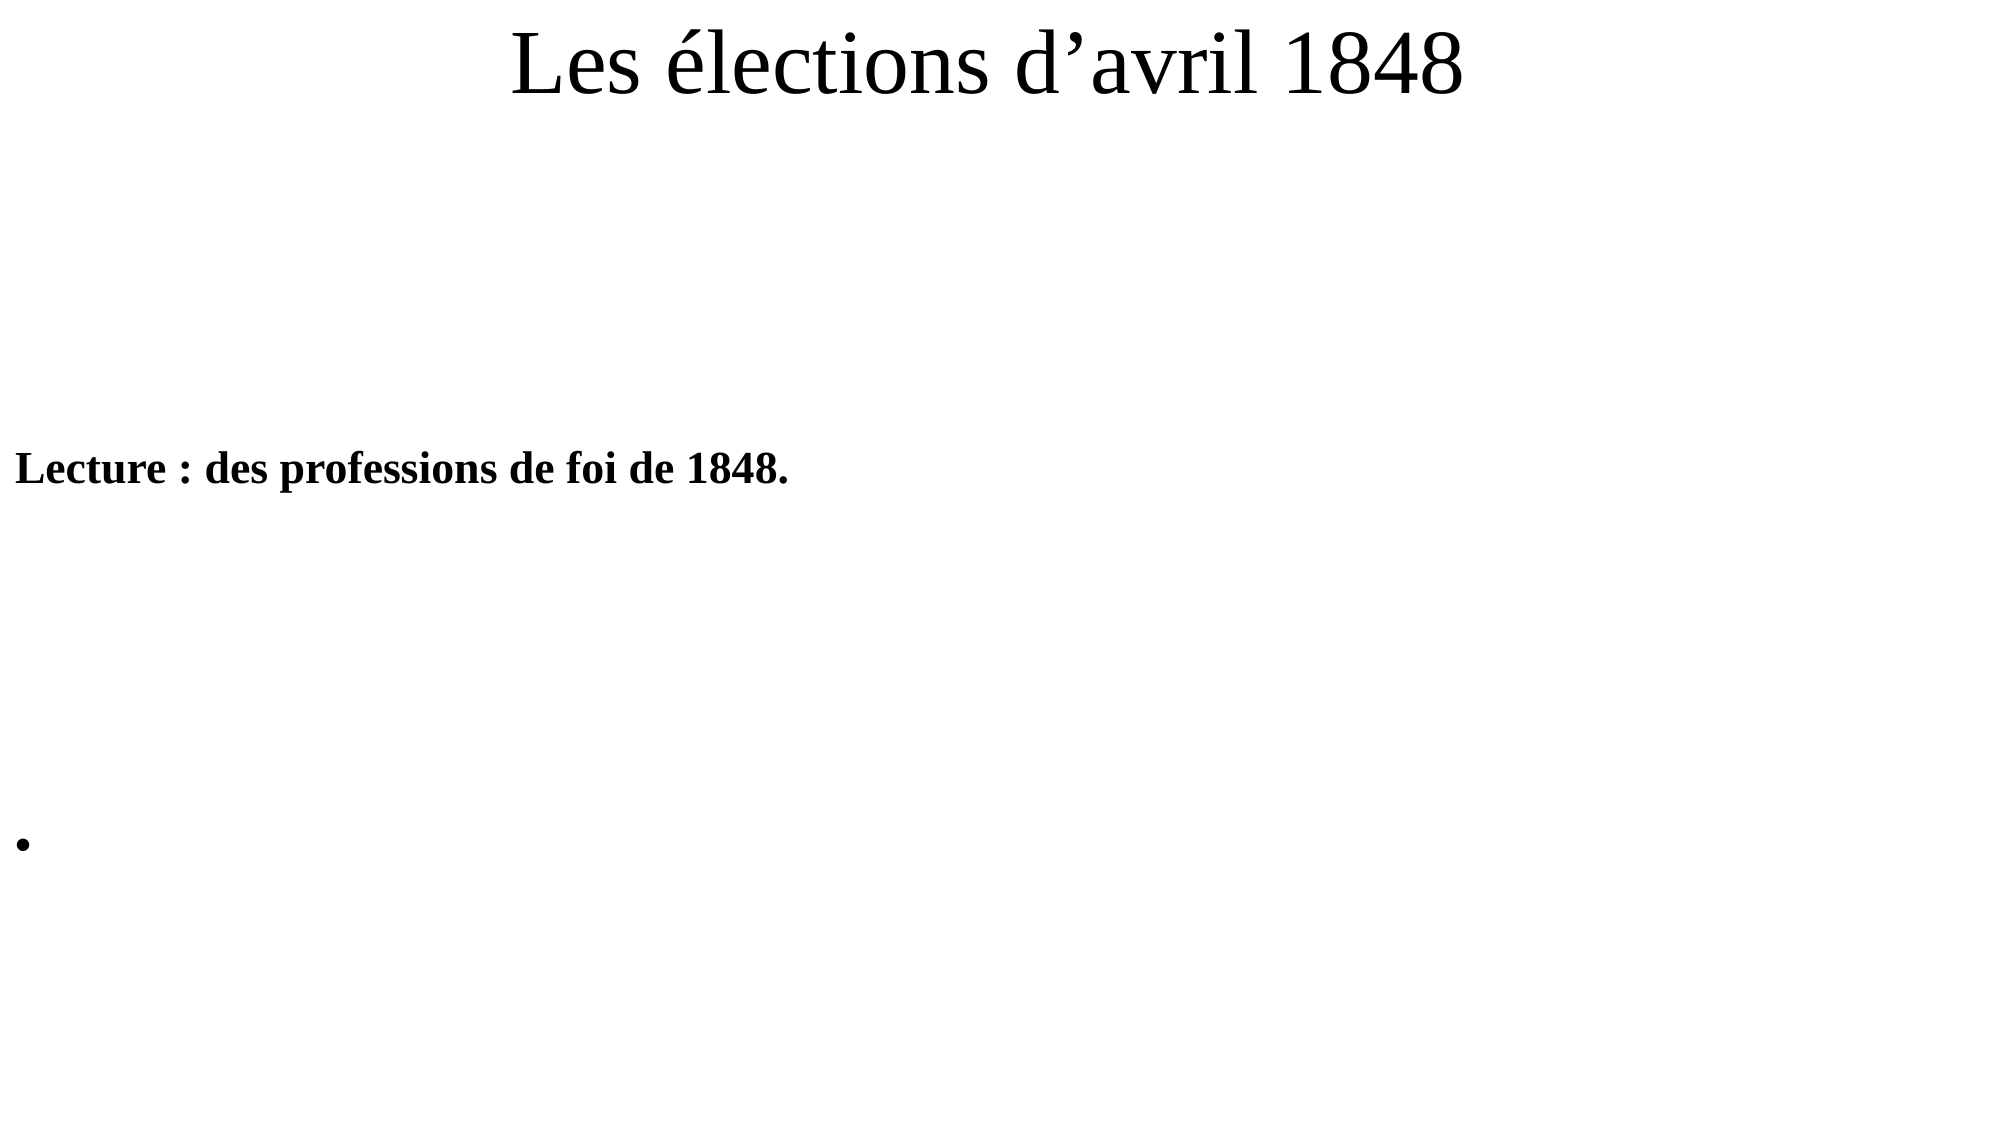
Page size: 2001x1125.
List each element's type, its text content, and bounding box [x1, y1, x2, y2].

list Lecture : des professions de foi de 1848. [0, 191, 2000, 1125]
title Les élections d’avril 1848 [137, 0, 1863, 133]
